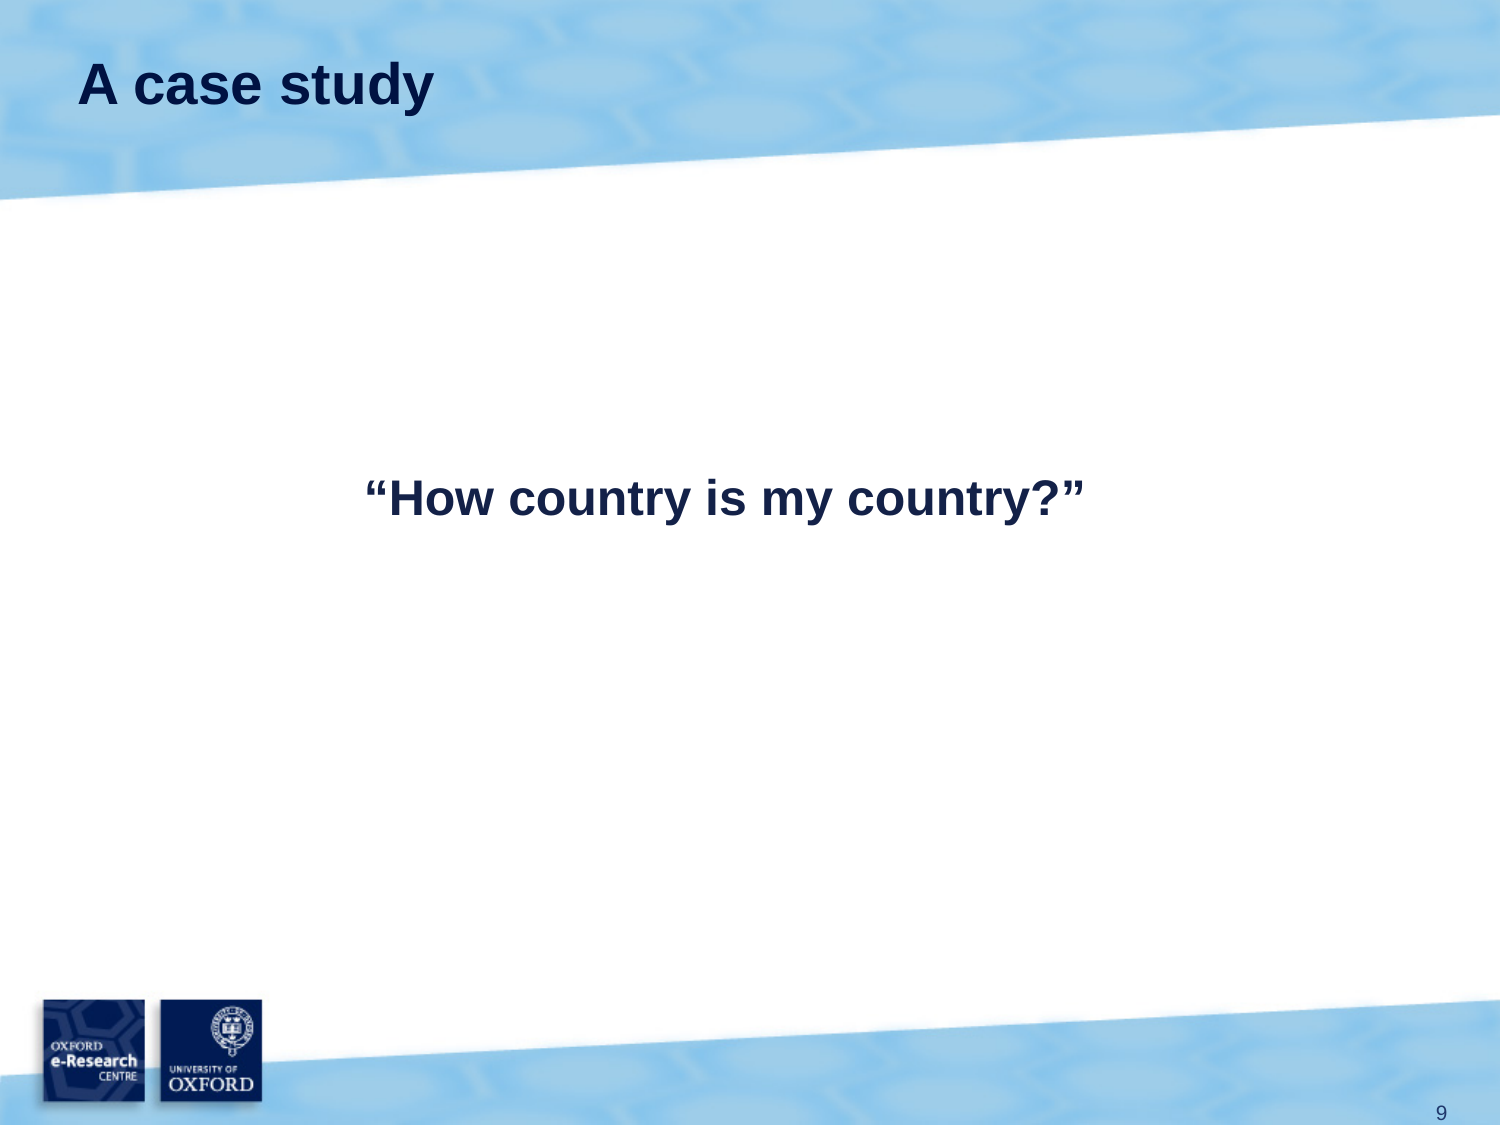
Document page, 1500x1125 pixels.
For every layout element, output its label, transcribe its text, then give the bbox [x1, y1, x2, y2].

title A case study [62, 24, 1409, 138]
picture [0, 0, 1500, 213]
list “How country is my country?” [62, 250, 1388, 972]
picture [0, 944, 1500, 1125]
